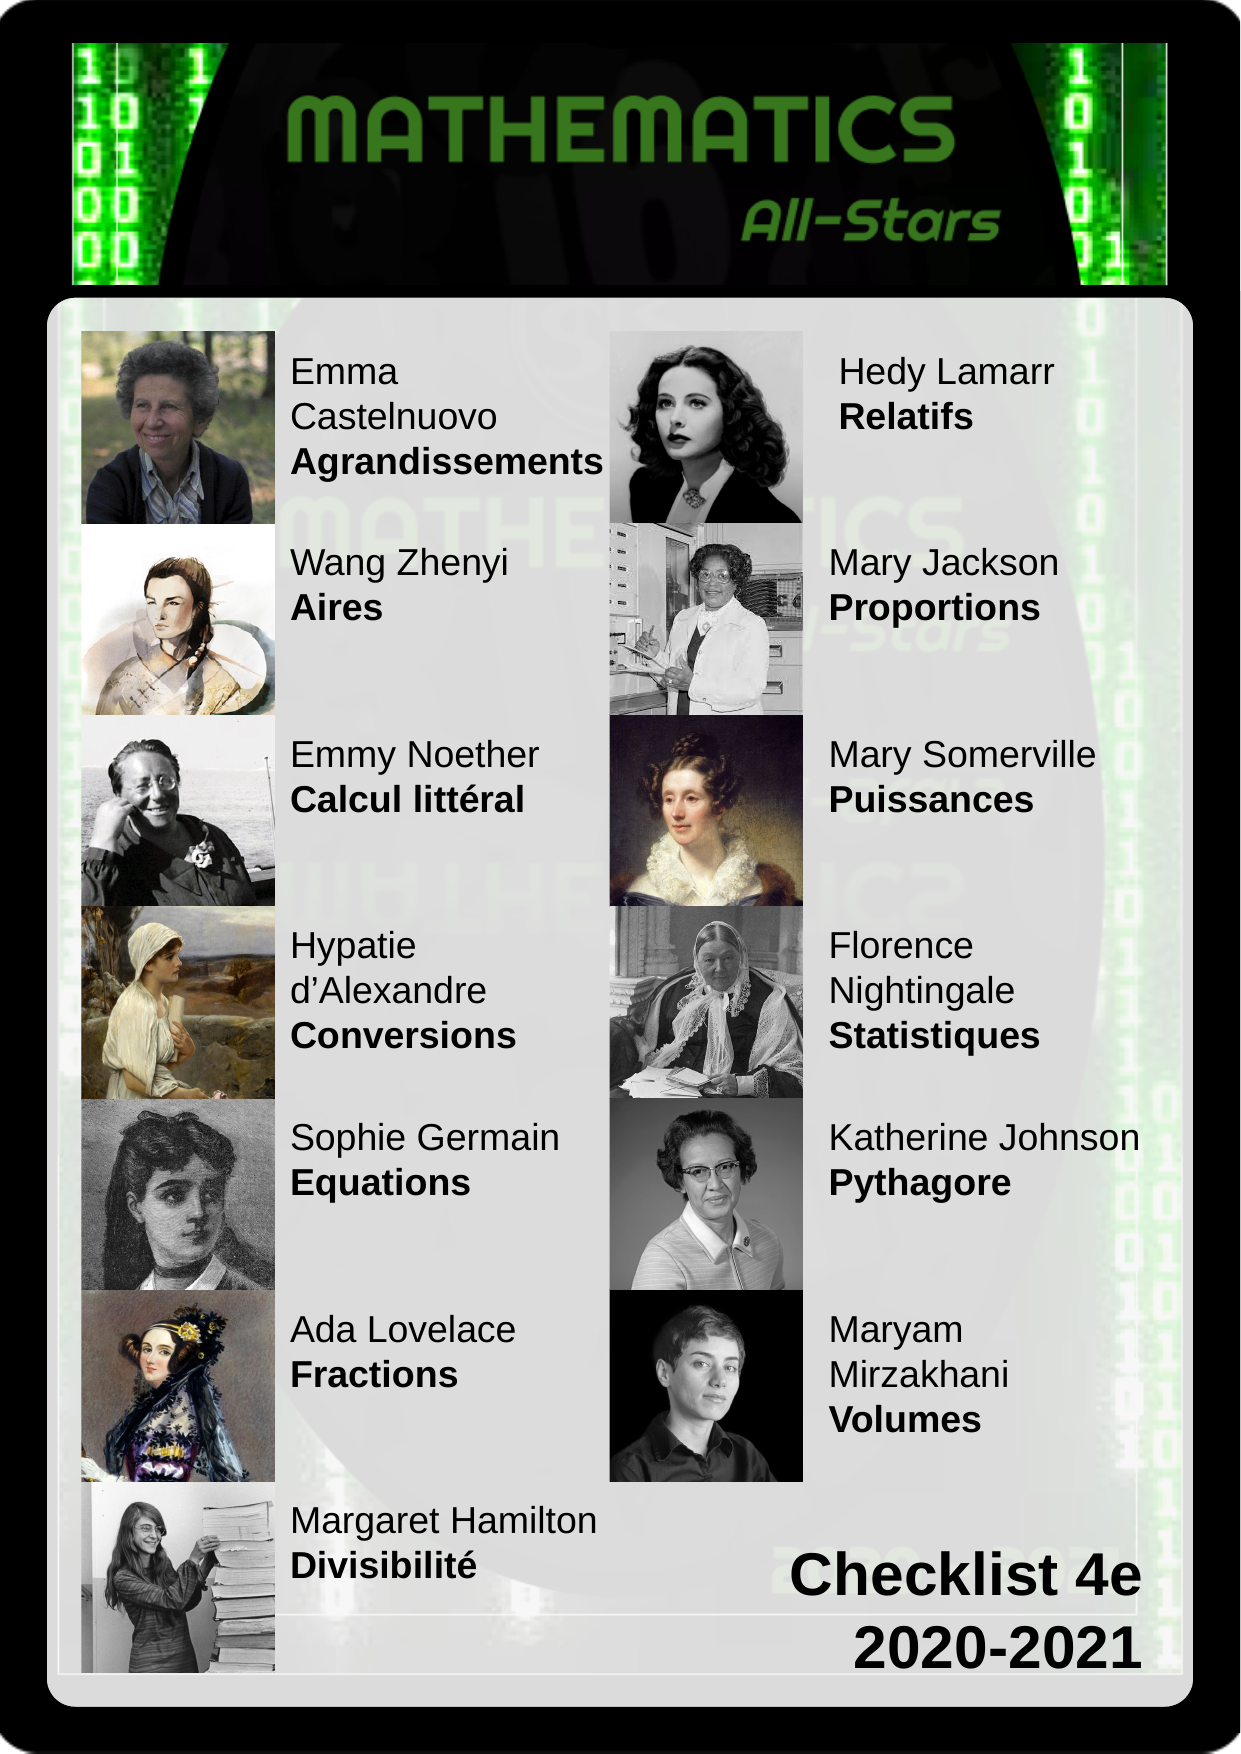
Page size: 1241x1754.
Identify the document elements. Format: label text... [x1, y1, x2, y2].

text_box Mary Somerville Puissances [813, 714, 1159, 907]
text_box Ada Lovelace Fractions [275, 1289, 609, 1481]
text_box [47, 298, 1193, 1706]
text_box Checklist 4e 2020-2021 [620, 1532, 1159, 1684]
text_box Sophie Germain Equations [275, 1098, 609, 1289]
text_box Florence Nightingale Statistiques [813, 907, 1159, 1098]
text_box Hypatie d’Alexandre Conversions [275, 907, 609, 1098]
text_box Katherine Johnson Pythagore [813, 1098, 1159, 1289]
text_box Maryam Mirzakhani Volumes [813, 1289, 1159, 1482]
picture [0, 0, 1241, 1754]
text_box Hedy Lamarr Relatifs [823, 331, 1115, 509]
text_box Margaret Hamilton Divisibilité [275, 1481, 621, 1673]
text_box Emmy Noether Calcul littéral [275, 714, 609, 907]
text_box Mary Jackson Proportions [813, 523, 1159, 714]
text_box Emma Castelnuovo Agrandissements [275, 331, 621, 524]
text_box Wang Zhenyi Aires [275, 524, 609, 714]
